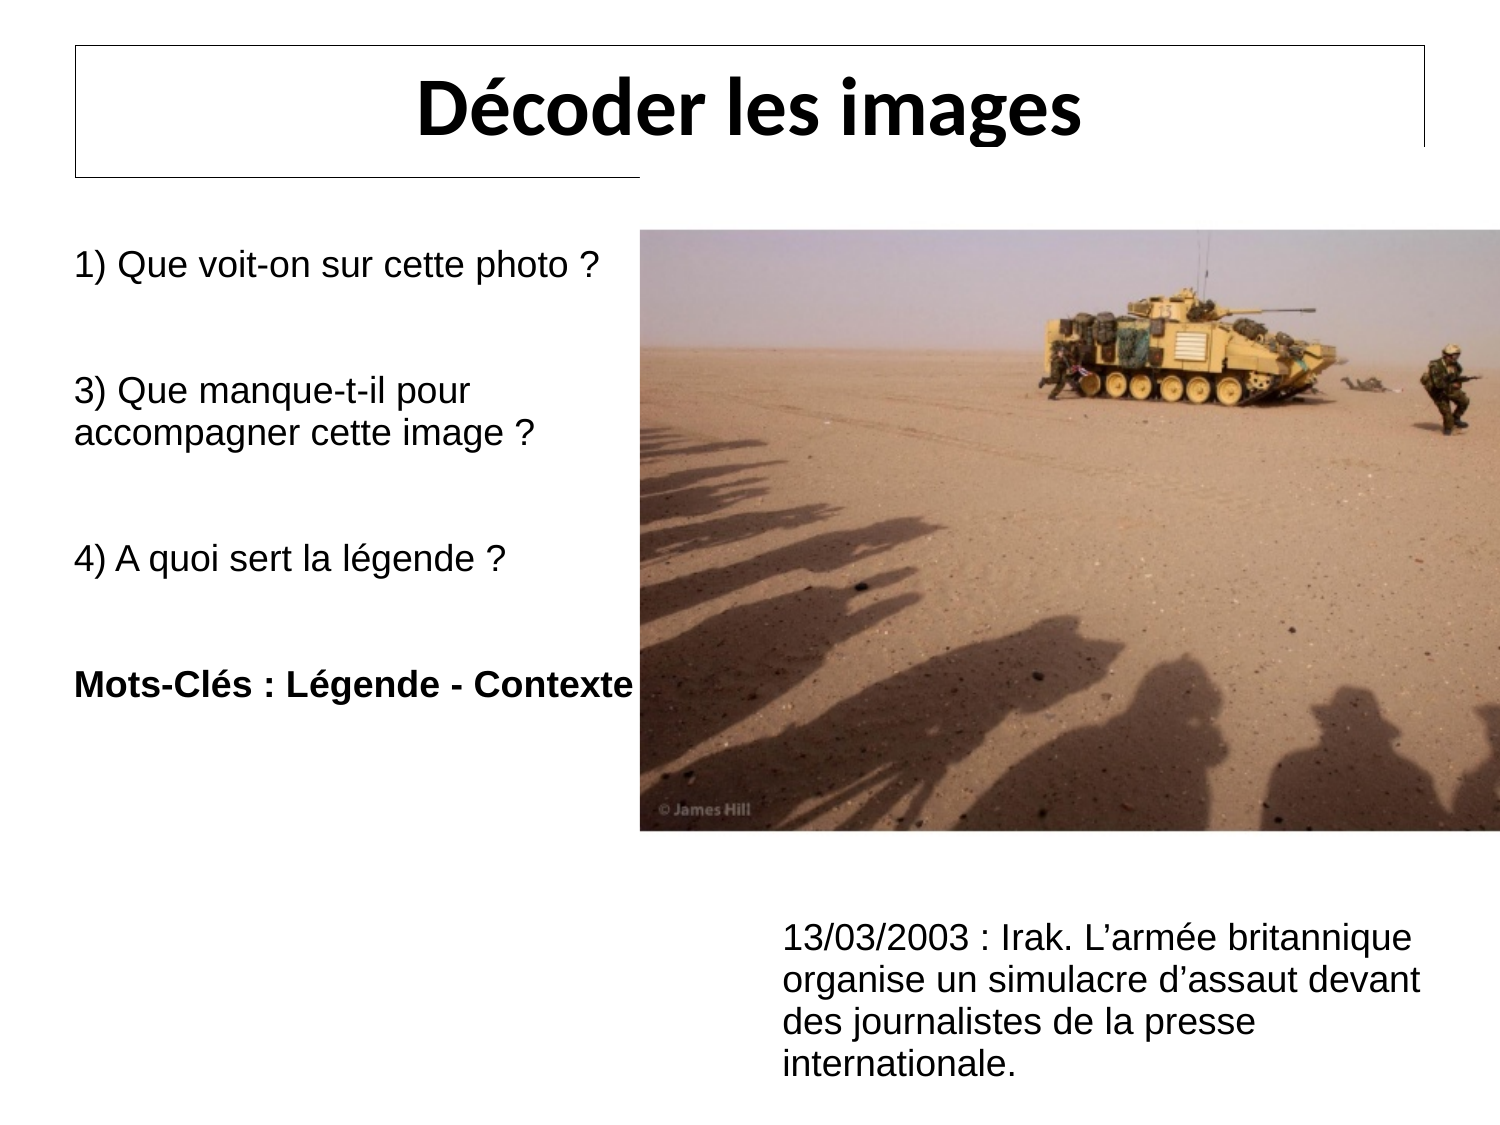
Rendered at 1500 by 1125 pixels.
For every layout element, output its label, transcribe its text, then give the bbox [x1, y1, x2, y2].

text_box 1) Que voit-on sur cette photo ? 3) Que manque-t-il pour accompagner cette image ? 4) A quoi sert la légende ? Mots-Clés : Légende - Contexte [59, 236, 639, 768]
title Décoder les images [75, 45, 1425, 178]
text_box 13/03/2003 : Irak. L’armée britannique organise un simulacre d’assaut devant des journalistes de la presse internationale. [767, 909, 1447, 1093]
picture [639, 147, 1500, 916]
